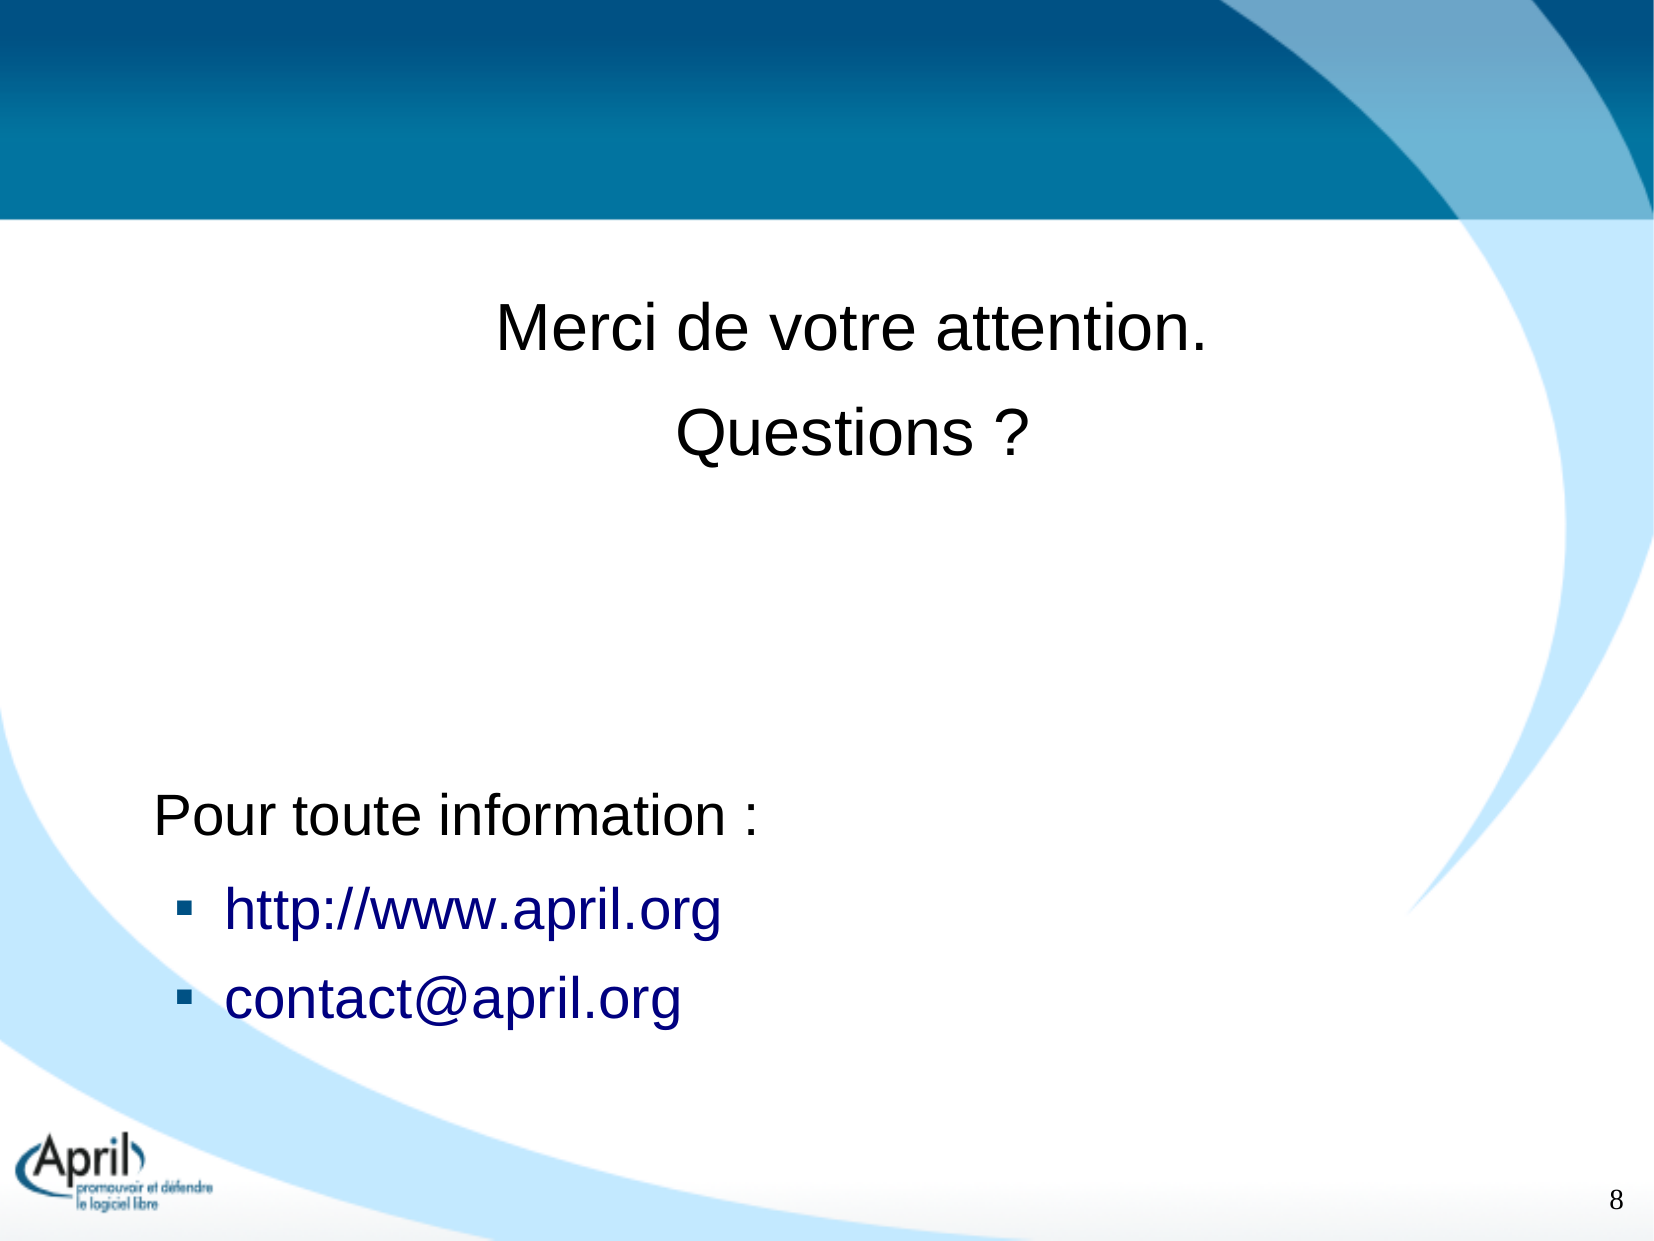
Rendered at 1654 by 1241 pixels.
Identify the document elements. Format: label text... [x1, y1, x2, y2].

picture [0, 0, 1654, 1241]
list Merci de votre attention. Questions ? Pour toute information : http://www.april.org contact@april.org [82, 290, 1571, 1109]
